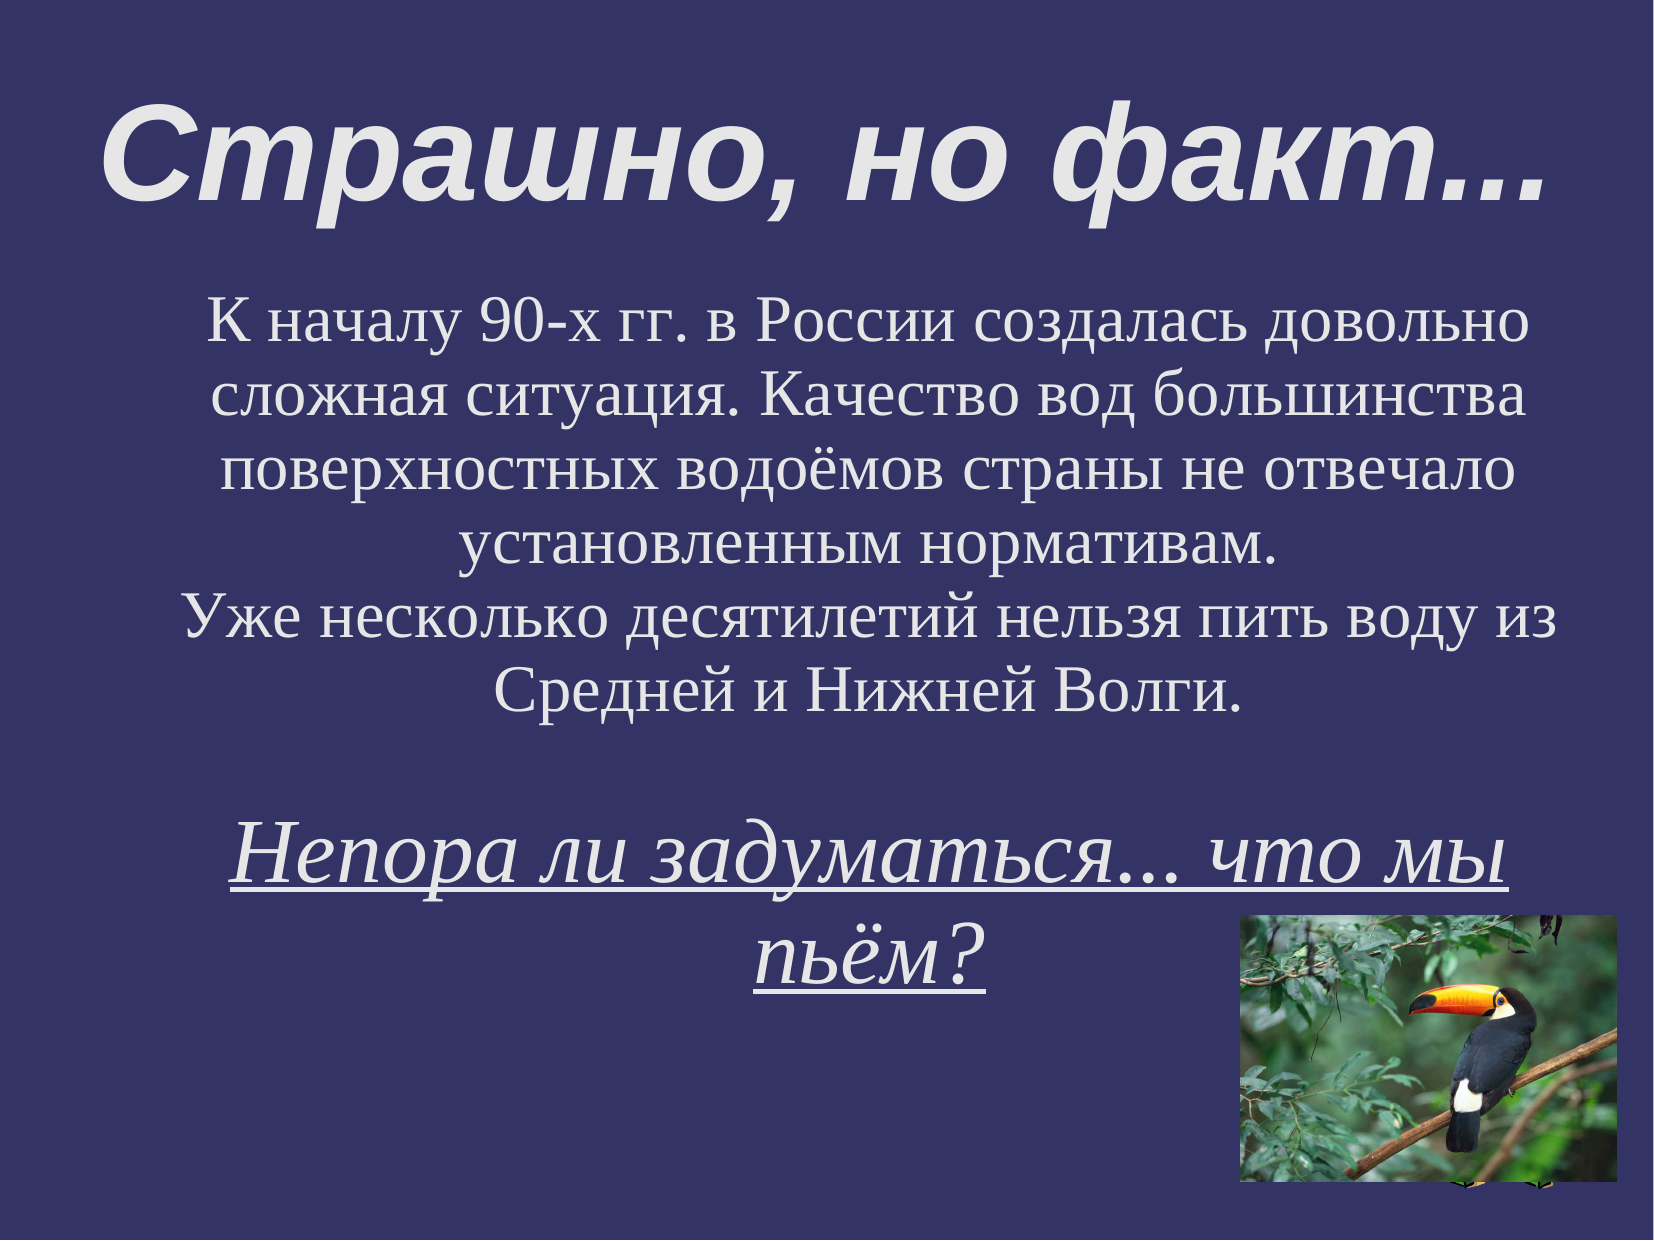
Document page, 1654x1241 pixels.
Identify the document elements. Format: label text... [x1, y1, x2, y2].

subtitle К началу 90-х гг. в России создалась довольно сложная ситуация. Качество вод большинства поверхностных водоёмов страны не отвечало установленным нормативам. Уже несколько десятилетий нельзя пить воду из Средней и Нижней Волги. Непора ли задуматься... что мы пьём? [174, 252, 1565, 1034]
title Страшно, но факт... [82, 56, 1571, 250]
picture [1240, 915, 1617, 1182]
